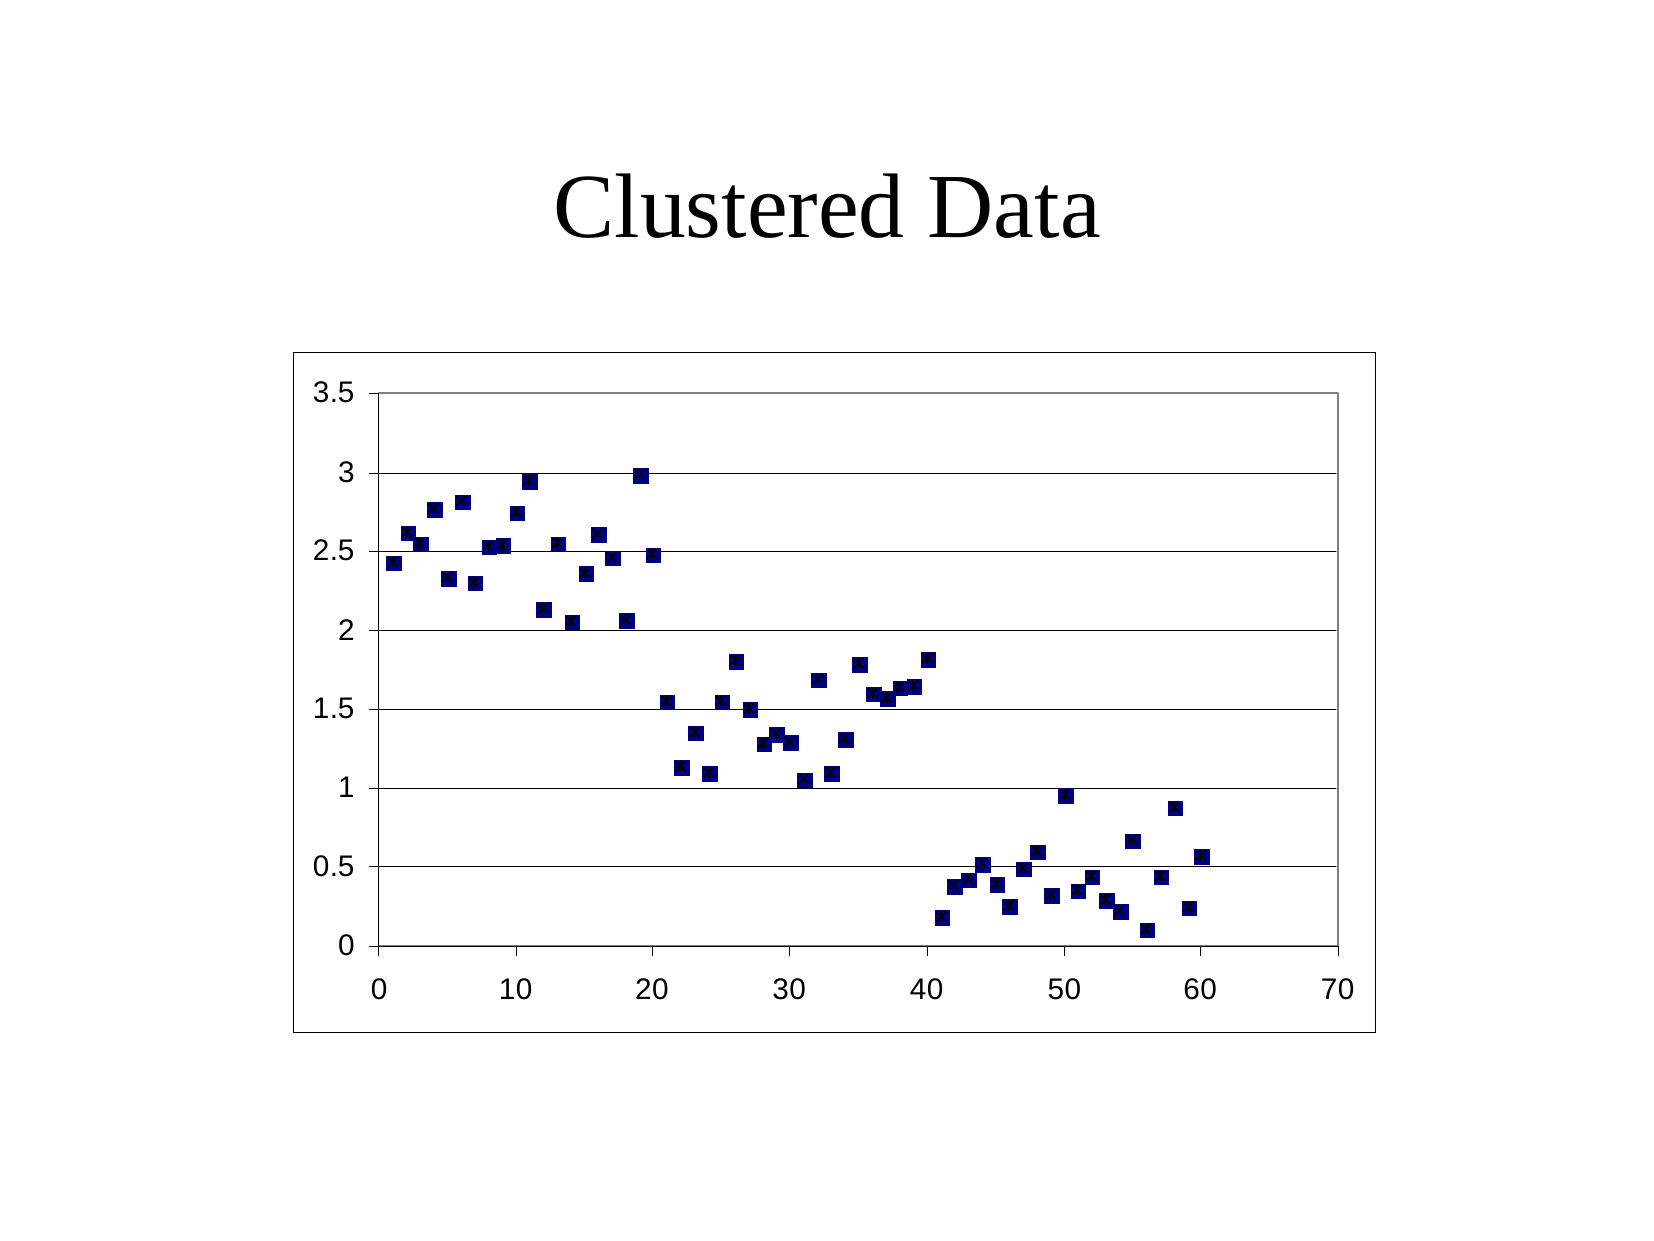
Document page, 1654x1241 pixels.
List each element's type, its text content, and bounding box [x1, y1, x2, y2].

title Clustered Data [121, 102, 1534, 311]
chart [284, 344, 1384, 1039]
